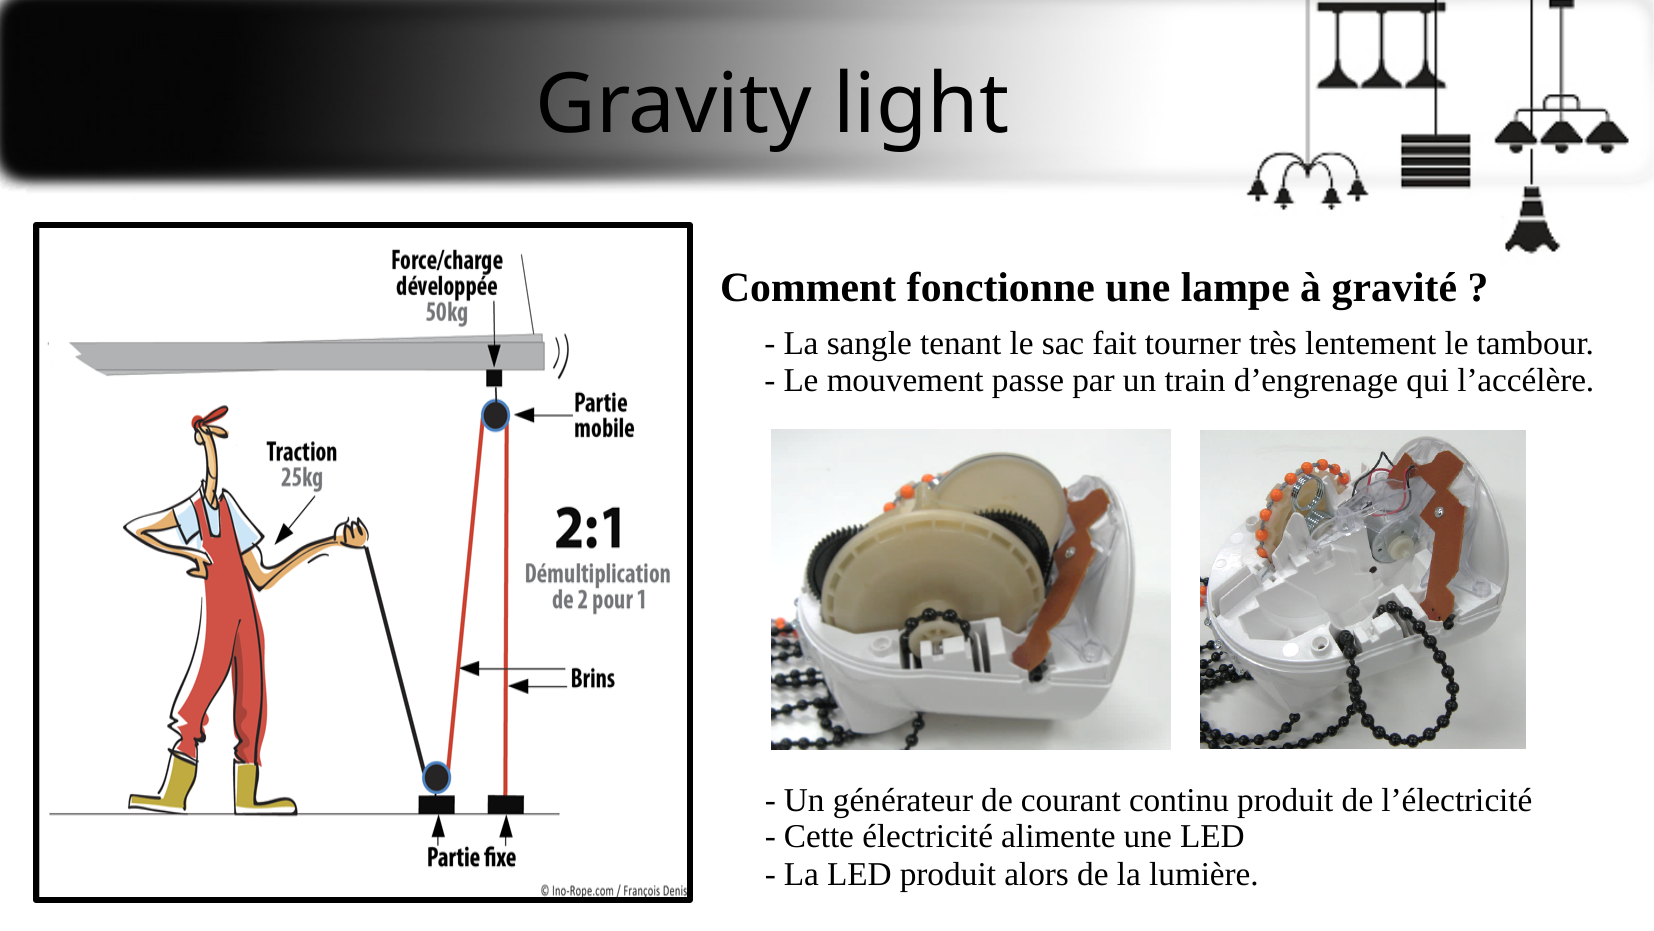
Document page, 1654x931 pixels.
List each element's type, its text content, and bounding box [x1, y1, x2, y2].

text_box - Un générateur de courant continu produit de l’électricité - Cette électricité alimente une LED - La LED produit alors de la lumière. [750, 773, 1606, 900]
text_box - La sangle tenant le sac fait tourner très lentement le tambour. - Le mouvement passe par un train d’engrenage qui l’accélère. [749, 317, 1621, 444]
title Comment fonctionne une lampe à gravité ? [720, 242, 1516, 333]
picture [0, 0, 1654, 931]
text_box Gravity light [195, 35, 1351, 166]
